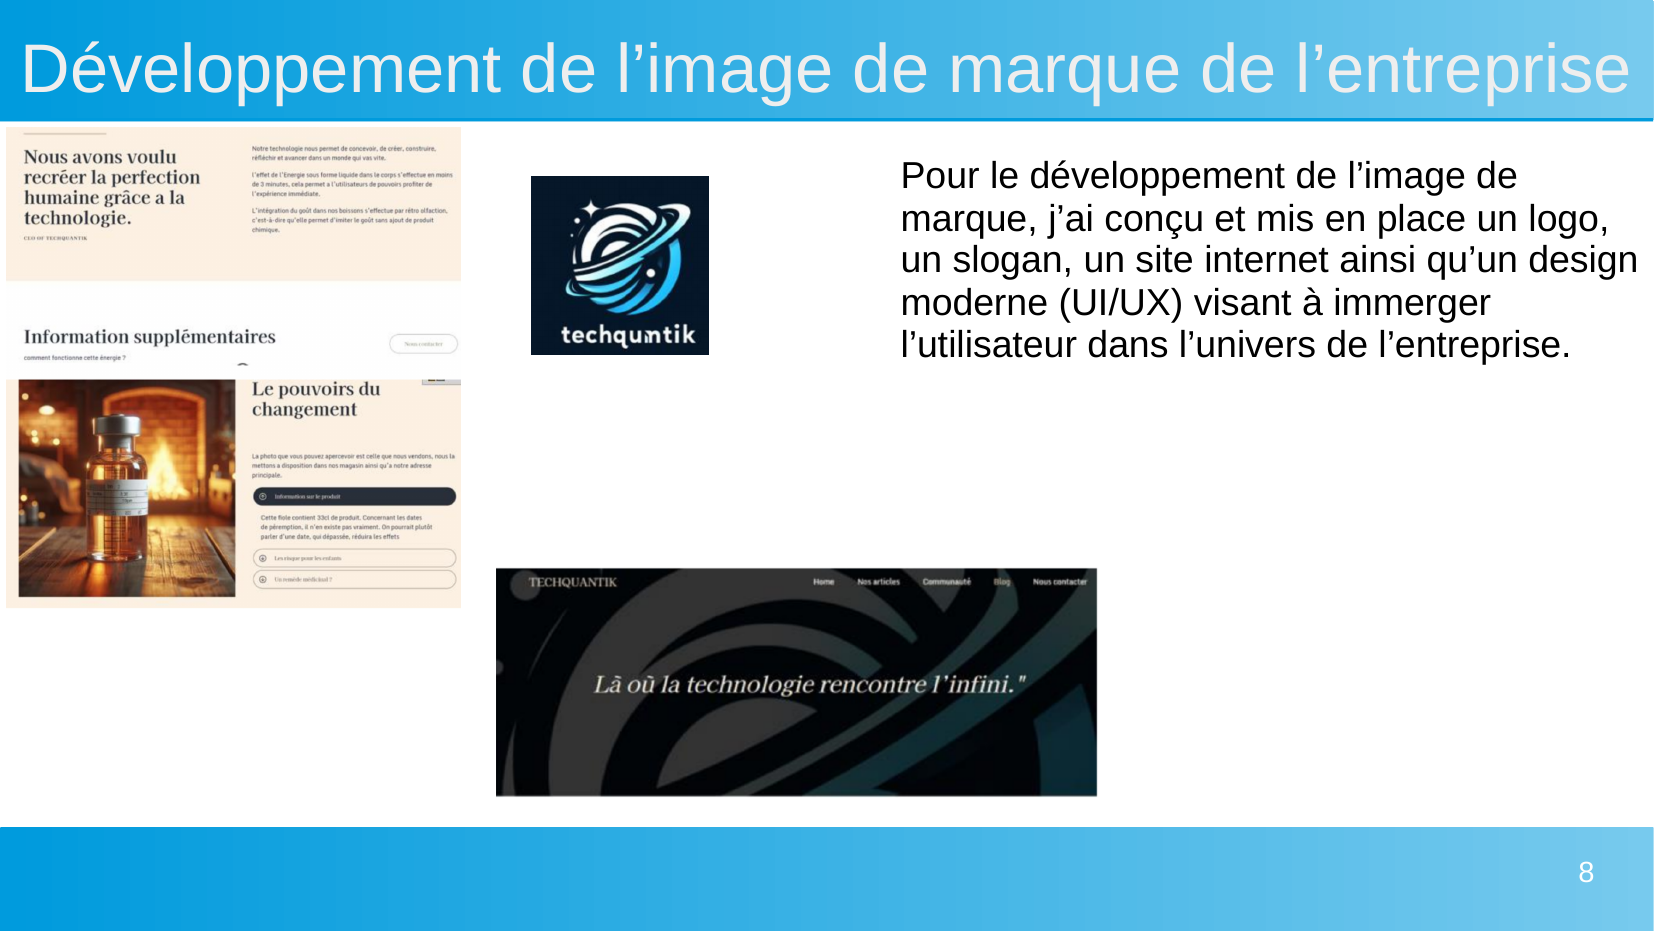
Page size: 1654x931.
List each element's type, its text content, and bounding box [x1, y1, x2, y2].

title Développement de l’image de marque de l’entreprise [0, 0, 1654, 146]
text_box Pour le développement de l’image de marque, j’ai conçu et mis en place un logo, un slogan, un site internet ainsi qu’un design moderne (UI/UX) visant à immerger l’utilisateur dans l’univers de l’entreprise. [885, 147, 1654, 798]
picture [531, 176, 709, 355]
picture [6, 127, 461, 609]
picture [496, 565, 1111, 798]
